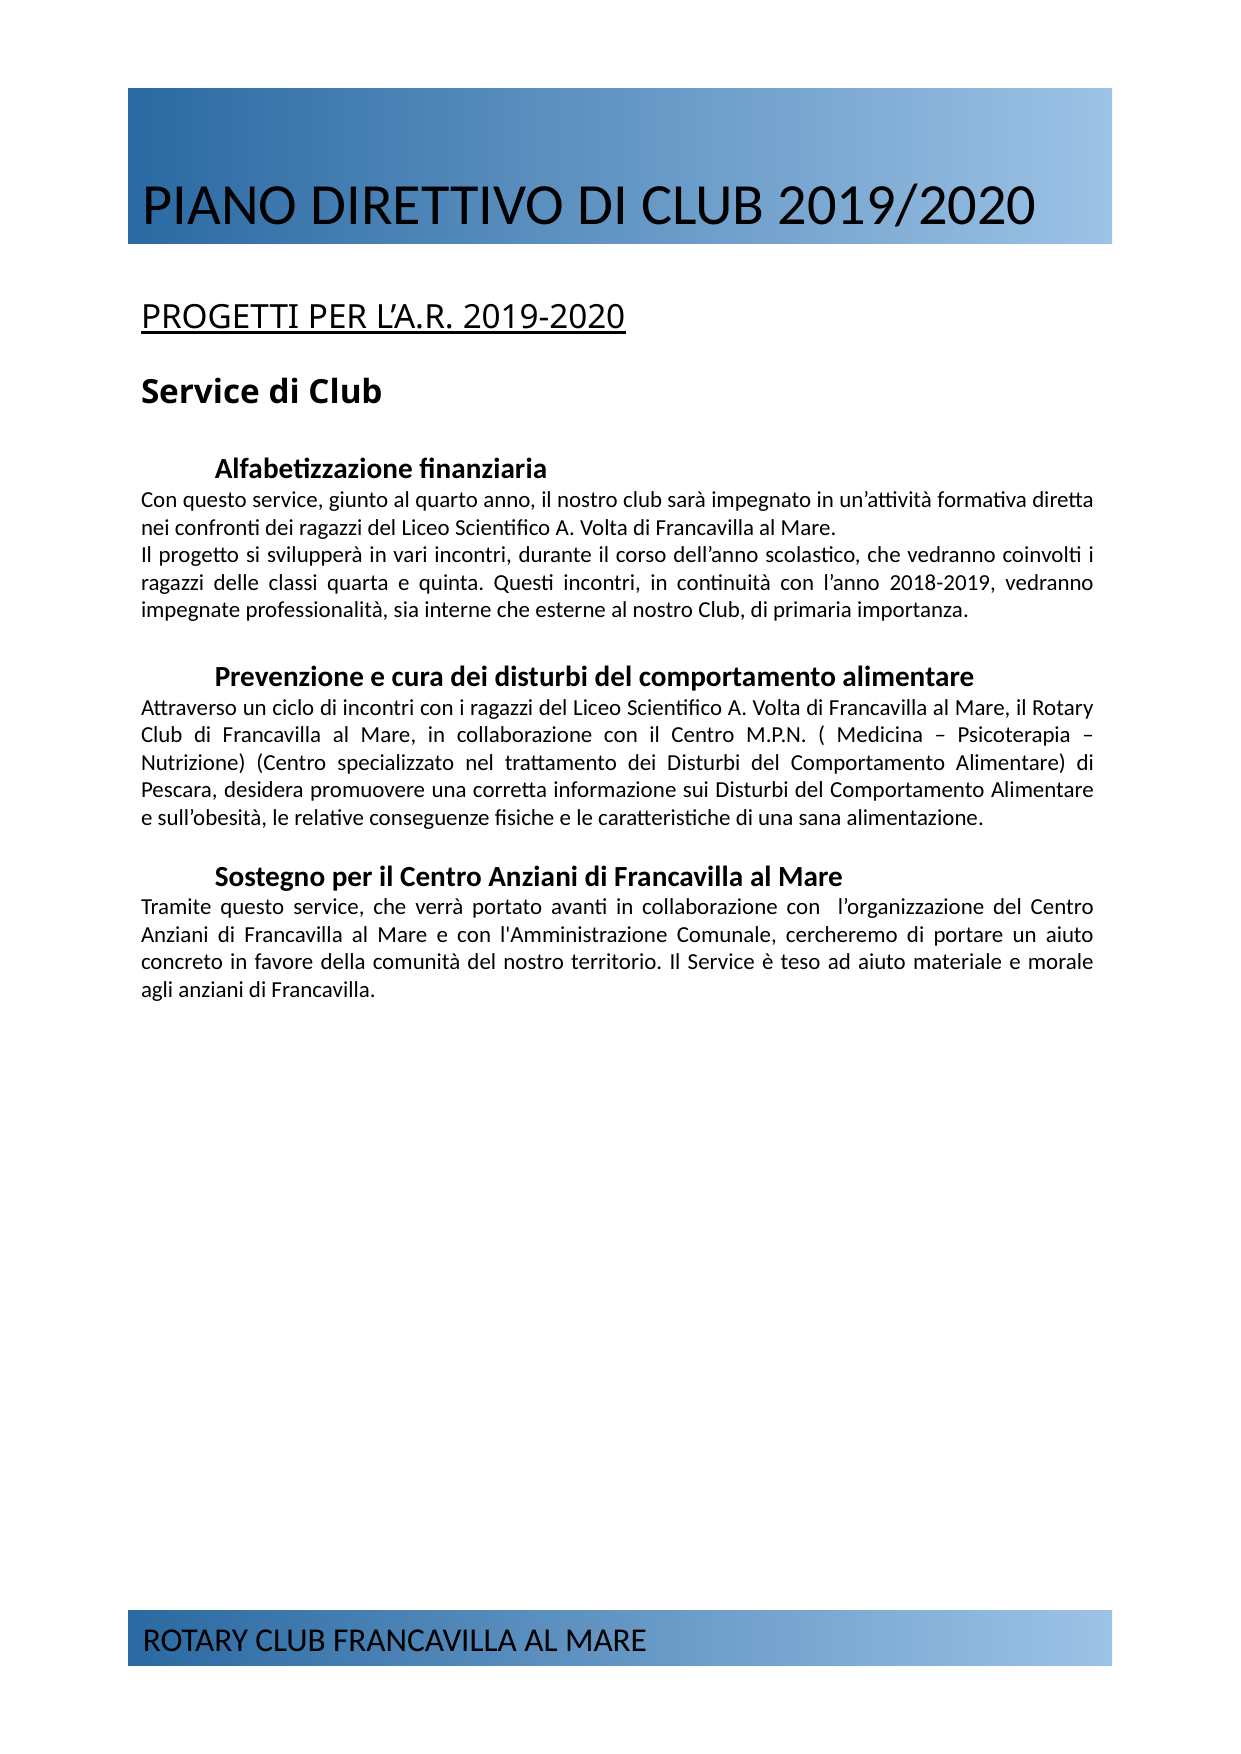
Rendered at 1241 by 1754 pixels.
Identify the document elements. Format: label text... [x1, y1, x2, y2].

text_box PIANO DIRETTIVO DI CLUB 2019/2020 [128, 88, 1113, 244]
text_box ROTARY CLUB FRANCAVILLA AL MARE [128, 1610, 1113, 1666]
text_box PROGETTI PER L’A.R. 2019-2020 Service di Club Alfabetizzazione finanziaria Con questo service, giunto al quarto anno, il nostro club sarà impegnato in un’attività formativa diretta nei confronti dei ragazzi del Liceo Scientifico A. Volta di Francavilla al Mare. Il progetto si svilupperà in vari incontri, durante il corso dell’anno scolastico, che vedranno coinvolti i ragazzi delle classi quarta e quinta. Questi incontri, in continuità con l’anno 2018-2019, vedranno impegnate professionalità, sia interne che esterne al nostro Club, di primaria importanza. Prevenzione e cura dei disturbi del comportamento alimentare Attraverso un ciclo di incontri con i ragazzi del Liceo Scientifico A. Volta di Francavilla al Mare, il Rotary Club di Francavilla al Mare, in collaborazione con il Centro M.P.N. ( Medicina – Psicoterapia – Nutrizione) (Centro specializzato nel trattamento dei Disturbi del Comportamento Alimentare) di Pescara, desidera promuovere una corretta informazione sui Disturbi del Comportamento Alimentare e sull’obesità, le relative conseguenze fisiche e le caratteristiche di una sana alimentazione. Sostegno per il Centro Anziani di Francavilla al Mare Tramite questo service, che verrà portato avanti in collaborazione con l’organizzazione del Centro Anziani di Francavilla al Mare e con l'Amministrazione Comunale, cercheremo di portare un aiuto concreto in favore della comunità del nostro territorio. Il Service è teso ad aiuto materiale e morale agli anziani di Francavilla. [126, 248, 1111, 1170]
